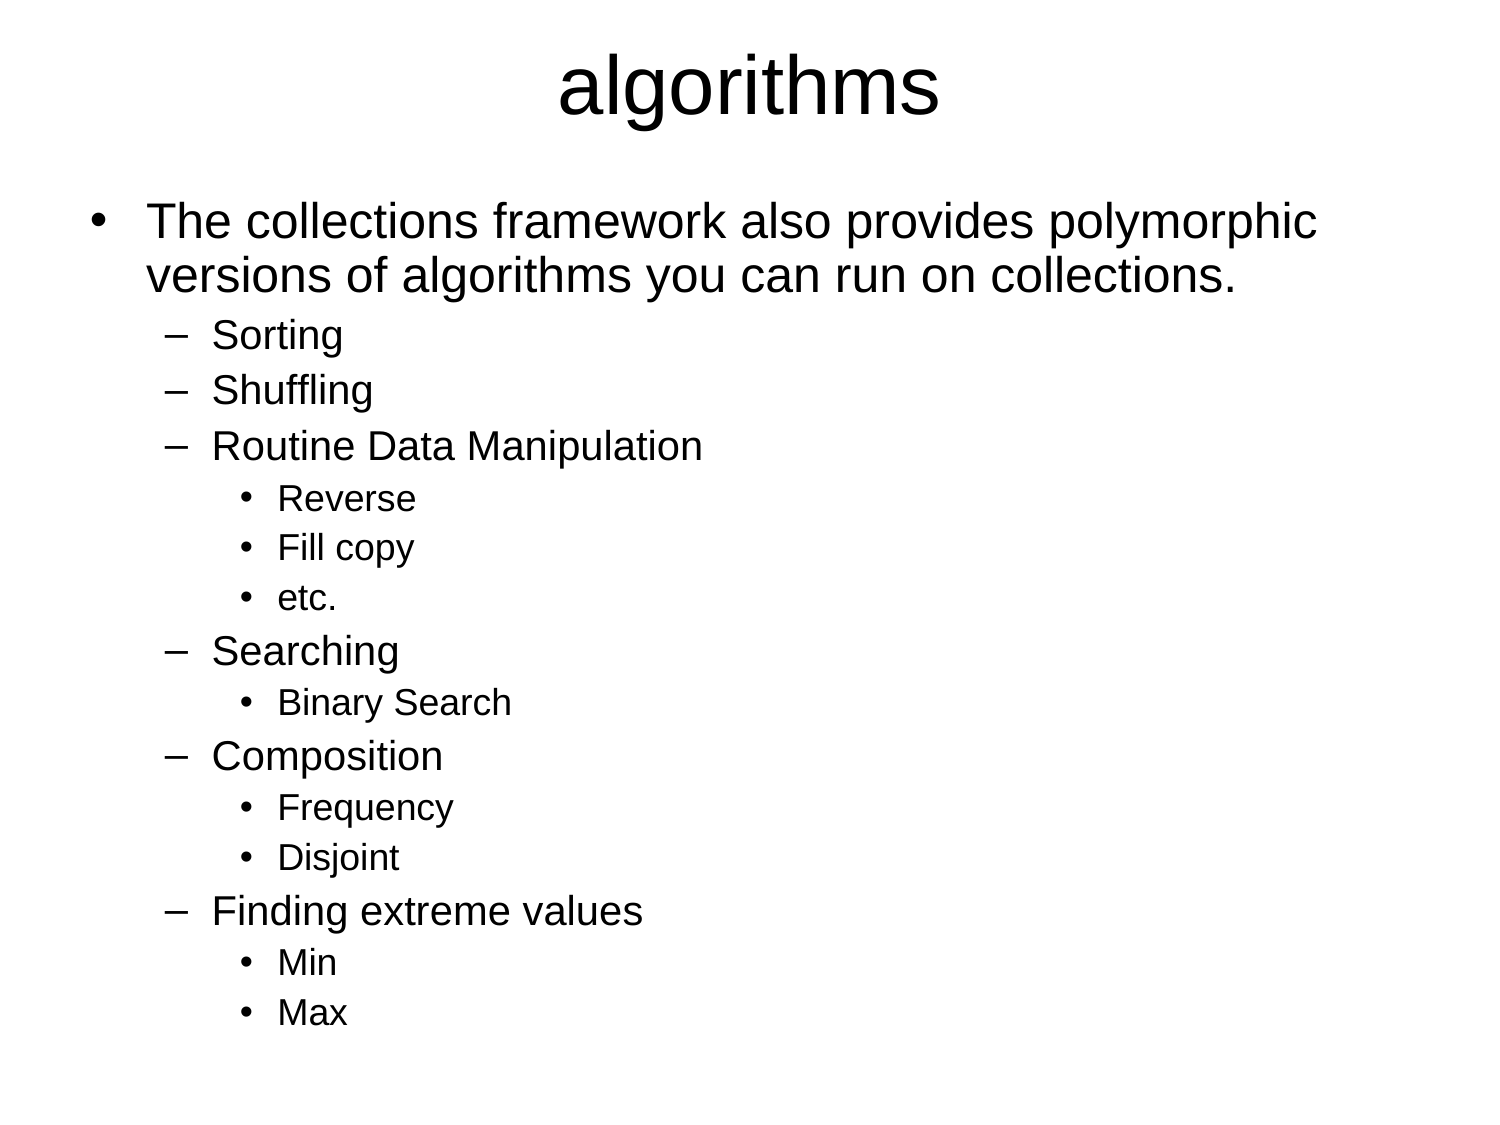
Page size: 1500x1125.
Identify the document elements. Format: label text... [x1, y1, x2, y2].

title algorithms [75, 23, 1426, 139]
list The collections framework also provides polymorphic versions of algorithms you can run on collections. Sorting Shuffling Routine Data Manipulation Reverse Fill copy etc. Searching Binary Search Composition Frequency Disjoint Finding extreme values Min Max [75, 187, 1426, 1076]
